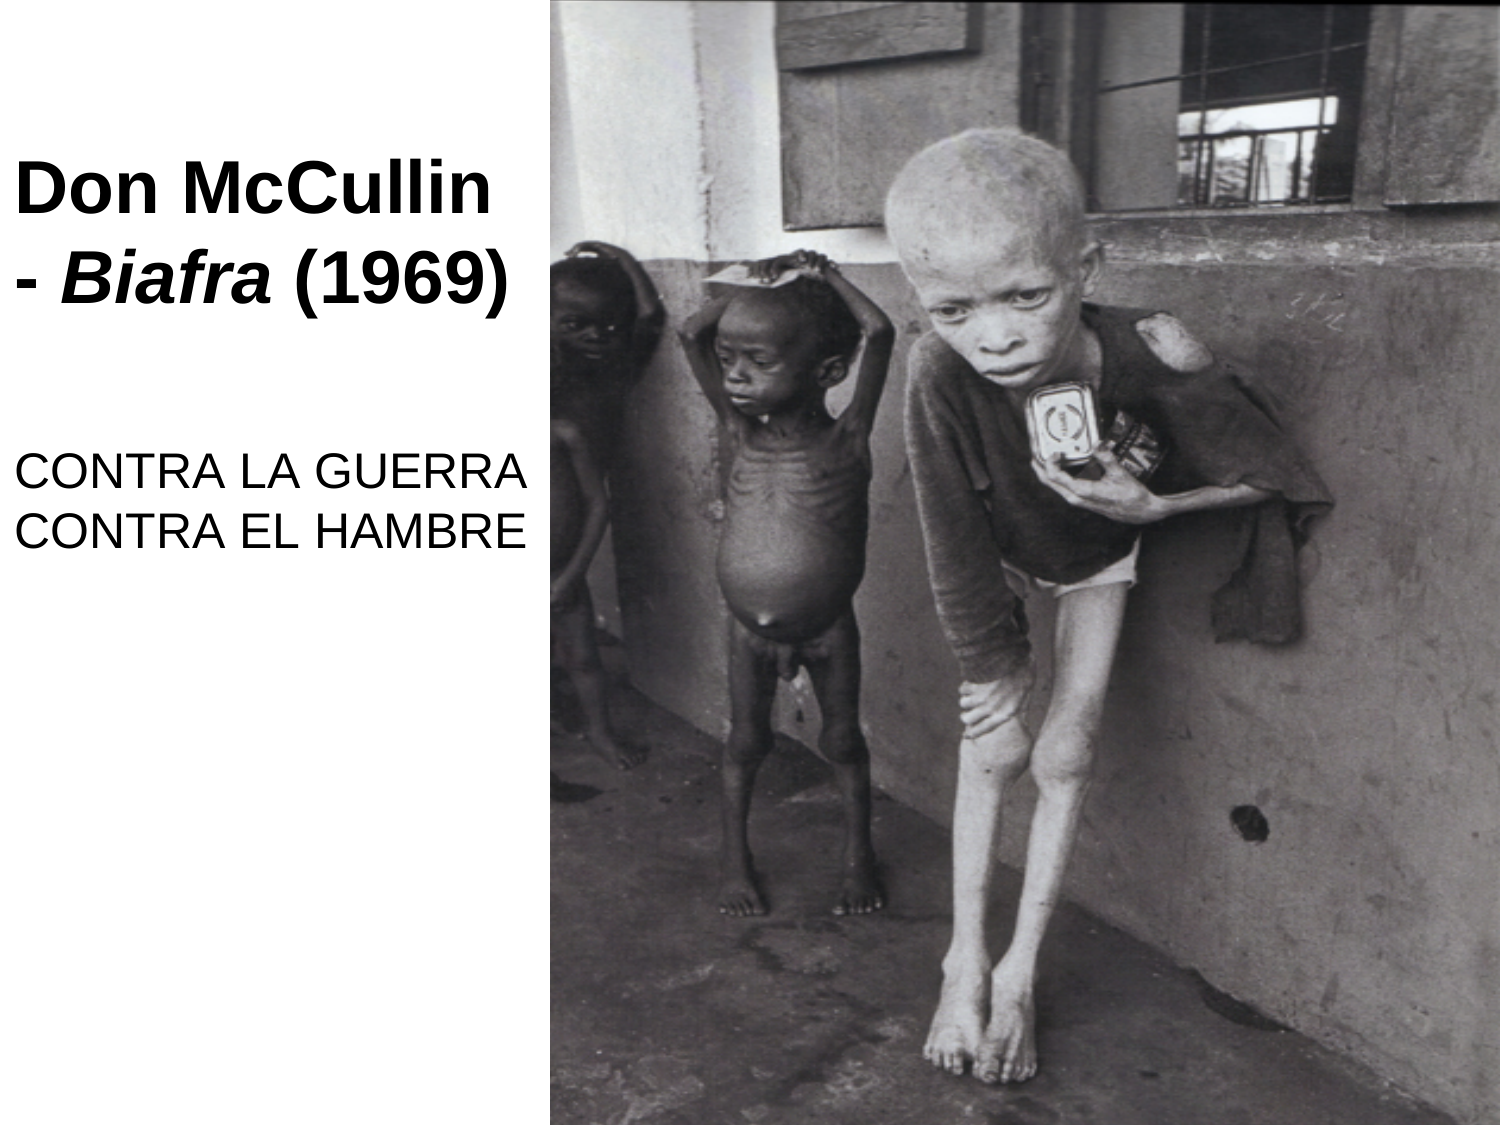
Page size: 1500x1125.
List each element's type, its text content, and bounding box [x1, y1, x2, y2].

text_box Don McCullin - Biafra (1969) CONTRA LA GUERRA CONTRA EL HAMBRE [0, 130, 551, 567]
picture [550, 0, 1500, 1125]
